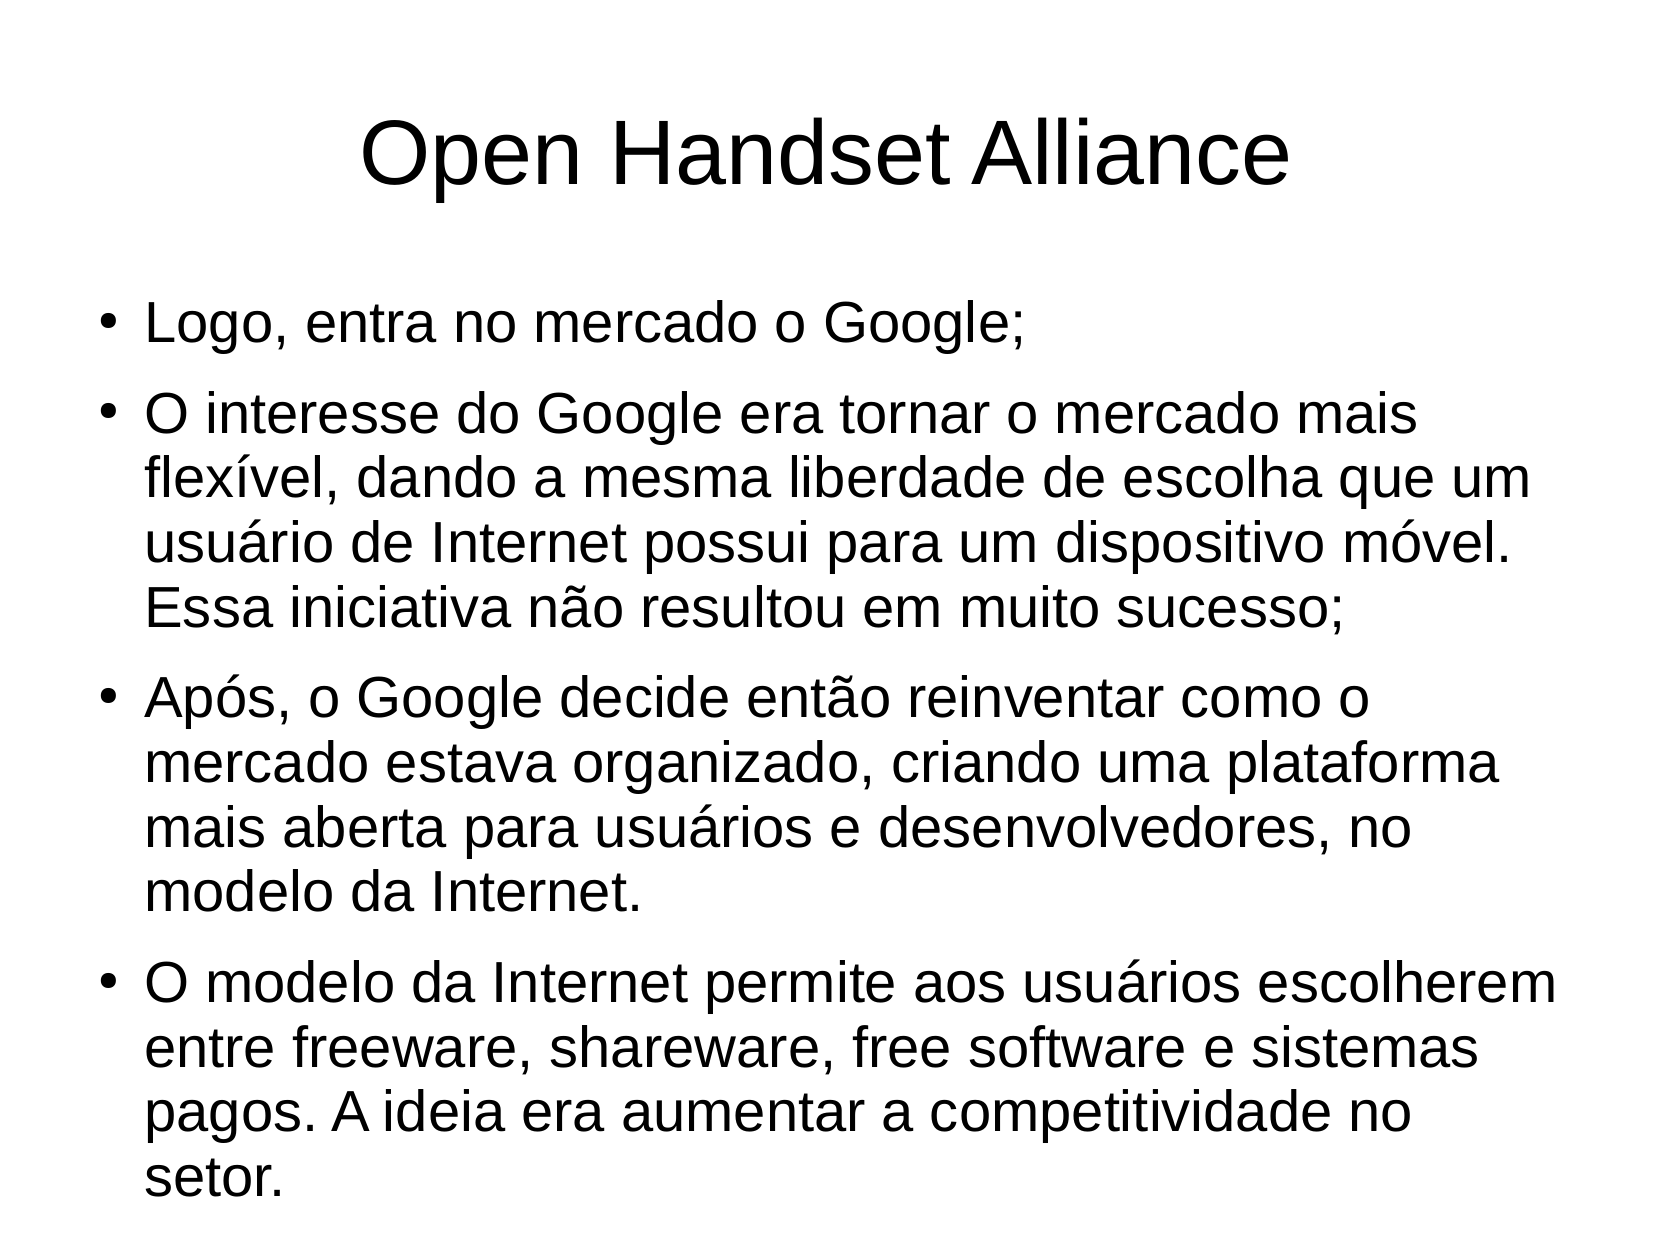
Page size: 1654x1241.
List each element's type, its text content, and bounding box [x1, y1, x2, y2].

list Logo, entra no mercado o Google; O interesse do Google era tornar o mercado mais flexível, dando a mesma liberdade de escolha que um usuário de Internet possui para um dispositivo móvel. Essa iniciativa não resultou em muito sucesso; Após, o Google decide então reinventar como o mercado estava organizado, criando uma plataforma mais aberta para usuários e desenvolvedores, no modelo da Internet. O modelo da Internet permite aos usuários escolherem entre freeware, shareware, free software e sistemas pagos. A ideia era aumentar a competitividade no setor. [82, 290, 1571, 1211]
title Open Handset Alliance [82, 56, 1571, 250]
